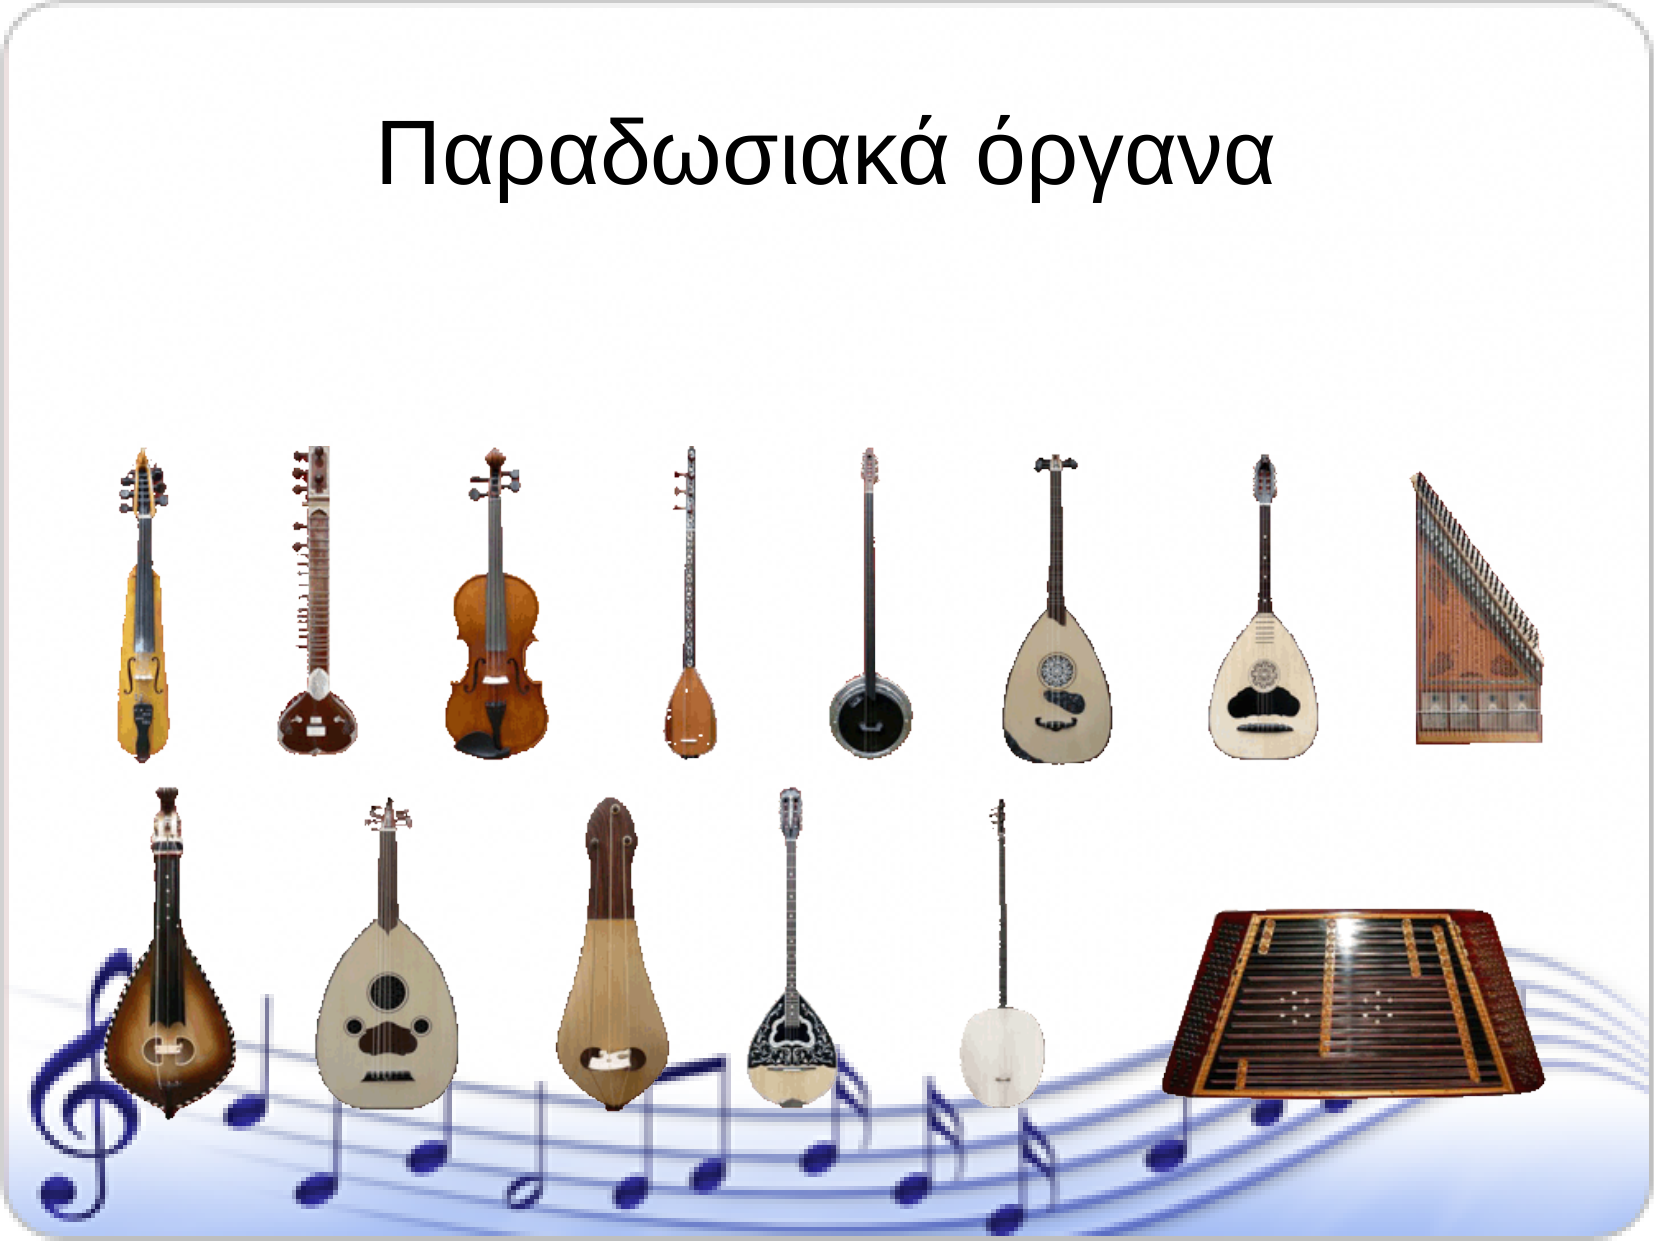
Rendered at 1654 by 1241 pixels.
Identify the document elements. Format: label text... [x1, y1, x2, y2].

title Παραδωσιακά όργανα [82, 49, 1571, 257]
picture [0, 0, 1654, 1241]
